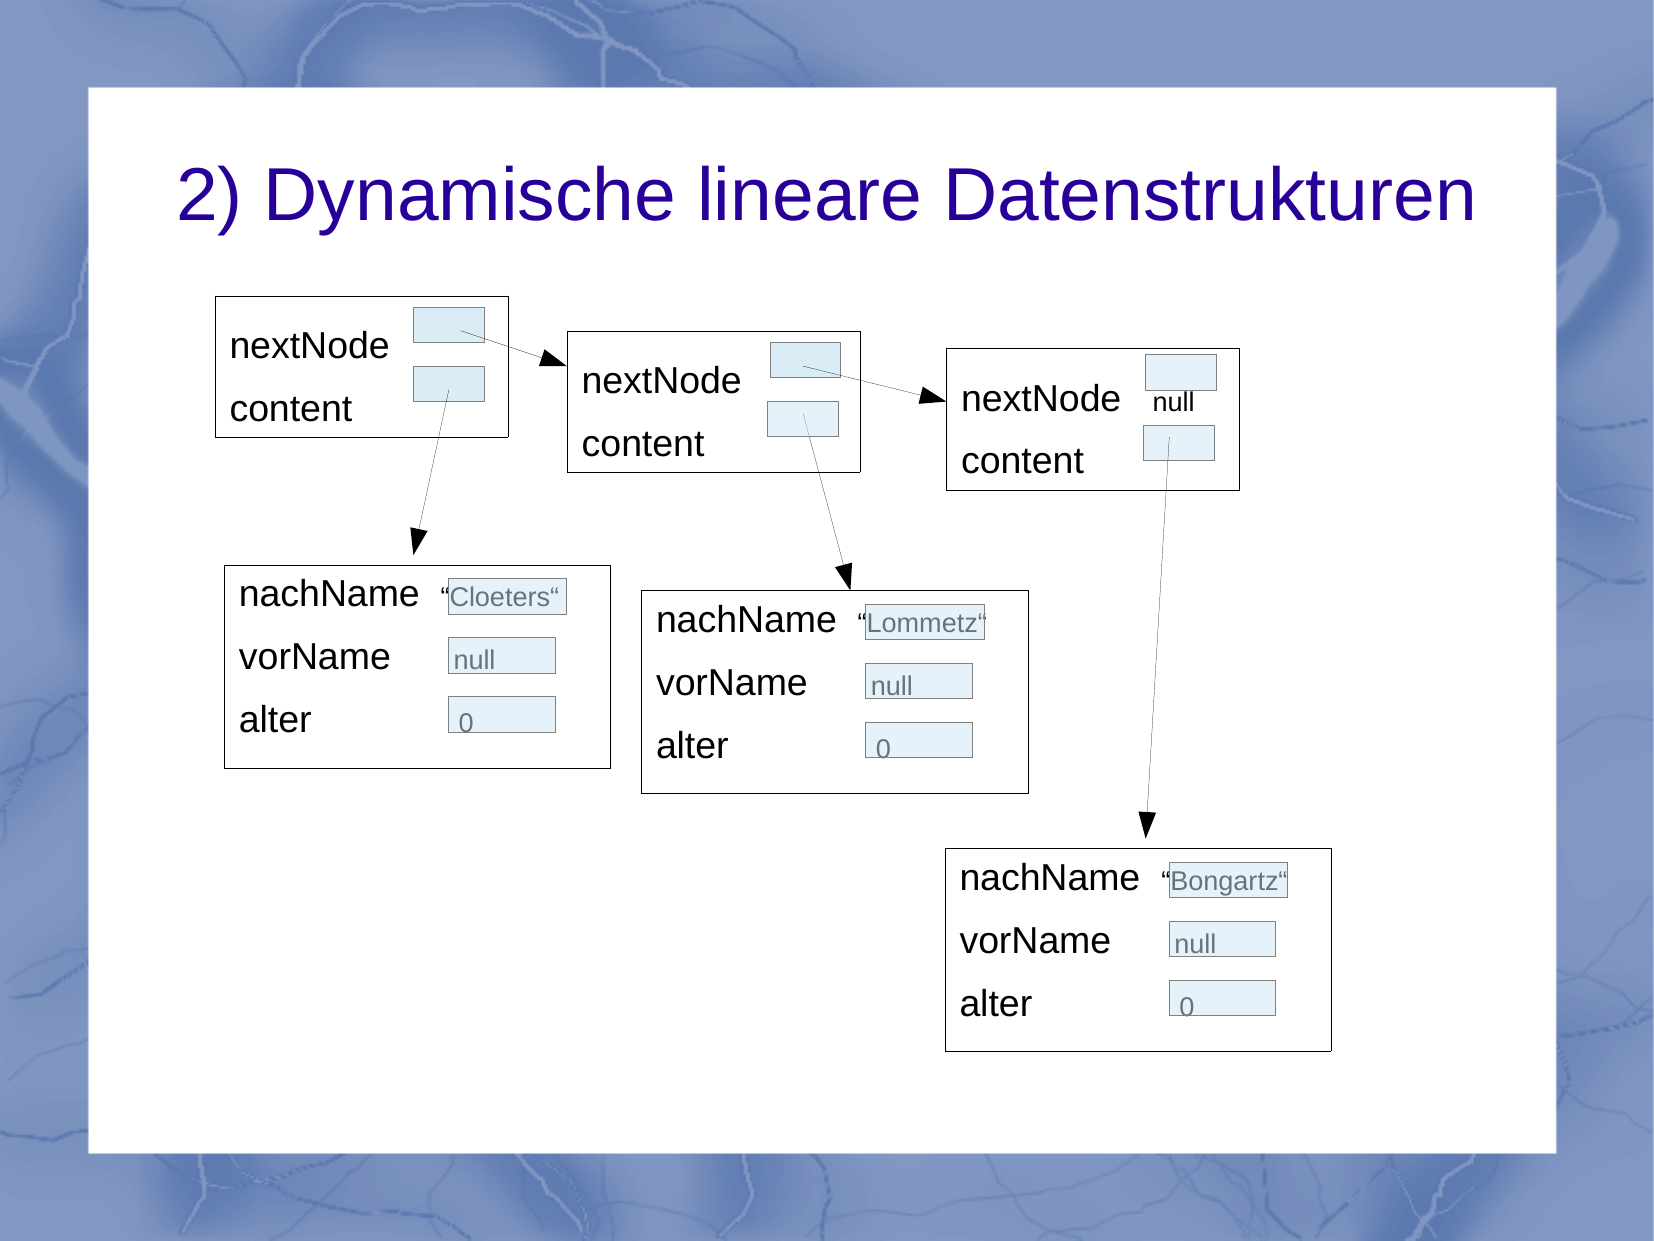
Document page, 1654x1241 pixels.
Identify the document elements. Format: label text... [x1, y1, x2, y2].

text_box [1143, 425, 1215, 461]
text_box [865, 604, 985, 640]
text_box [865, 722, 973, 758]
text_box [448, 637, 556, 674]
table_header nextNode content [216, 297, 508, 437]
table_header nachName “Lommetz“ vorName null alter 0 [642, 591, 1028, 793]
text_box [1169, 980, 1276, 1016]
table_header nachName “Bongartz“ vorName null alter 0 [946, 849, 1331, 1051]
table_header nextNode null content [947, 349, 1239, 490]
text_box [448, 578, 567, 615]
table_header nachName “Cloeters“ vorName null alter 0 [225, 566, 610, 768]
text_box [1145, 354, 1217, 391]
picture [0, 0, 1654, 1241]
text_box [1169, 921, 1276, 957]
text_box [865, 663, 973, 699]
title 2) Dynamische lineare Datenstrukturen [118, 90, 1536, 298]
text_box [413, 366, 485, 402]
table_header nextNode content [568, 332, 860, 472]
text_box [767, 401, 839, 437]
text_box [413, 307, 485, 343]
text_box [448, 696, 556, 733]
text_box [770, 342, 841, 378]
text_box [1169, 862, 1288, 898]
